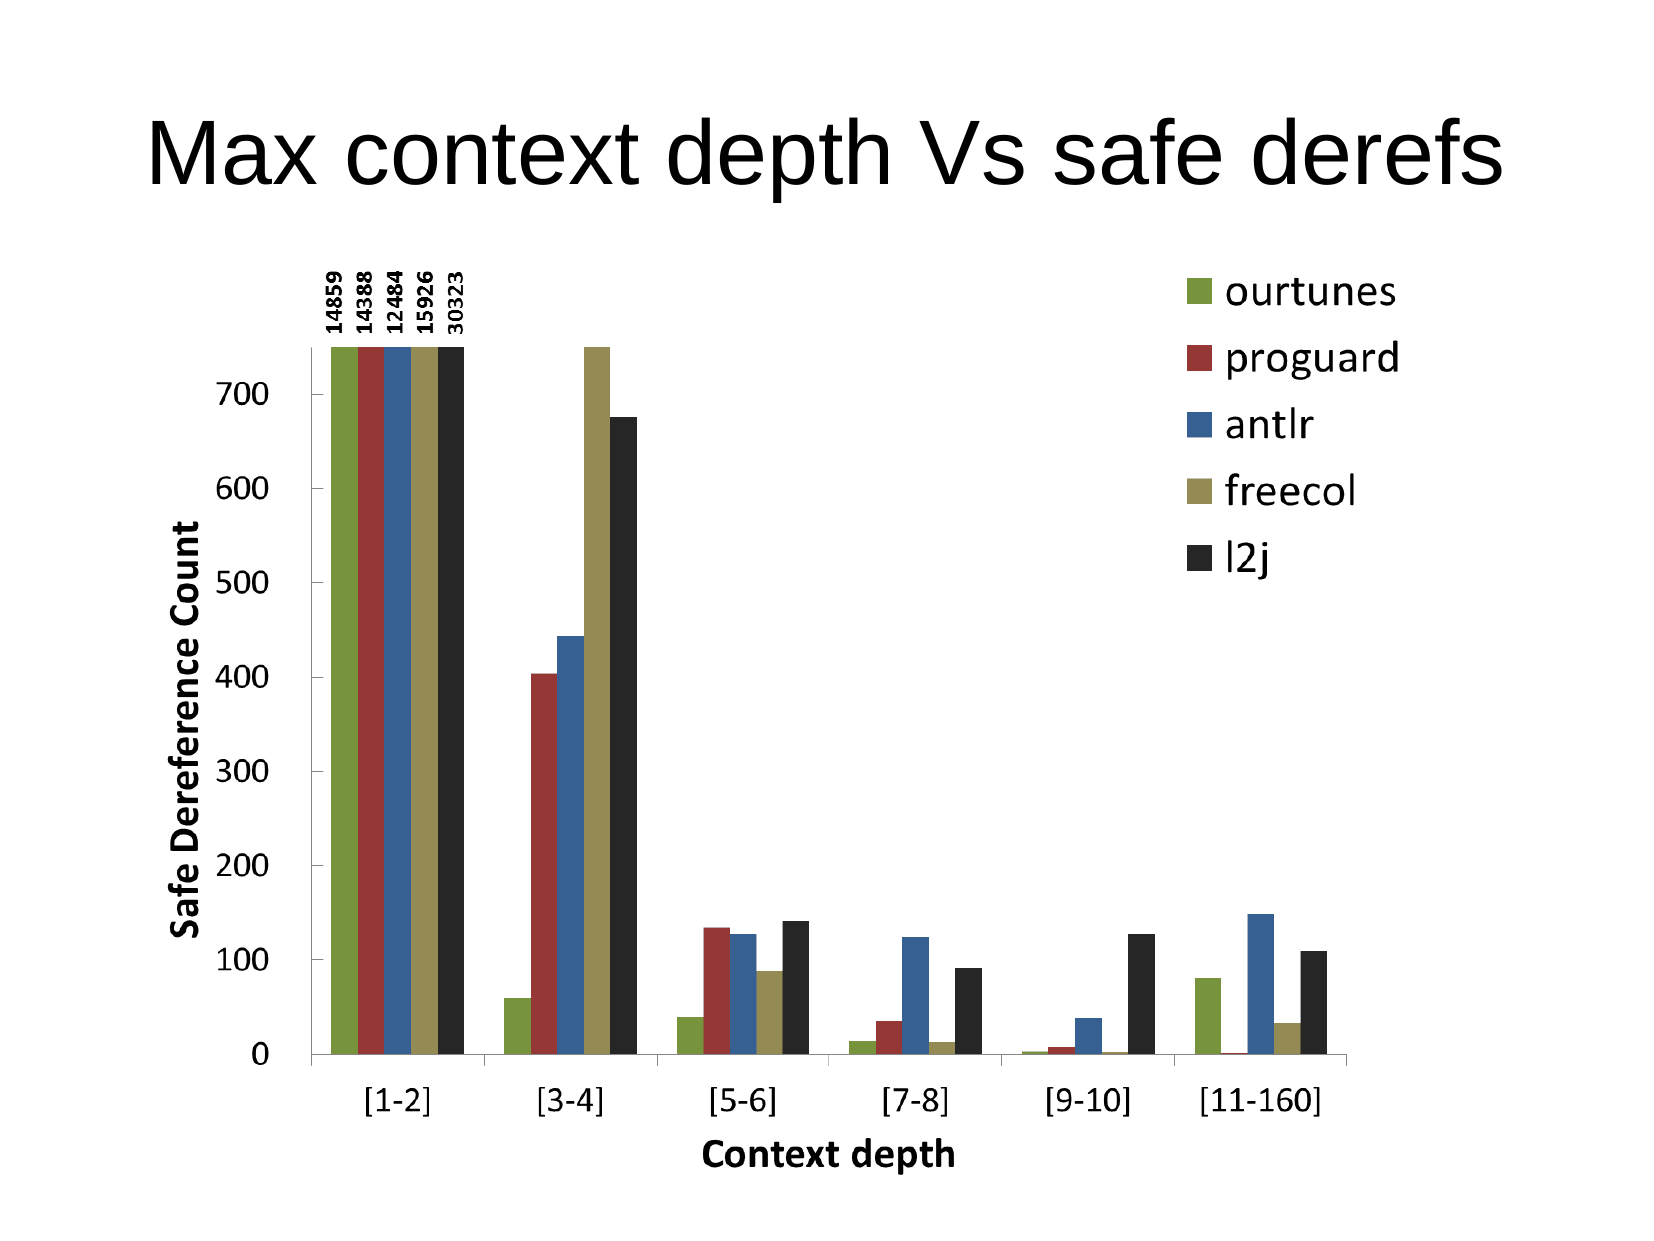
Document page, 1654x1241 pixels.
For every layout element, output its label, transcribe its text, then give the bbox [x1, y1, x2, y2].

picture [147, 236, 1418, 1182]
title Max context depth Vs safe derefs [82, 49, 1571, 257]
